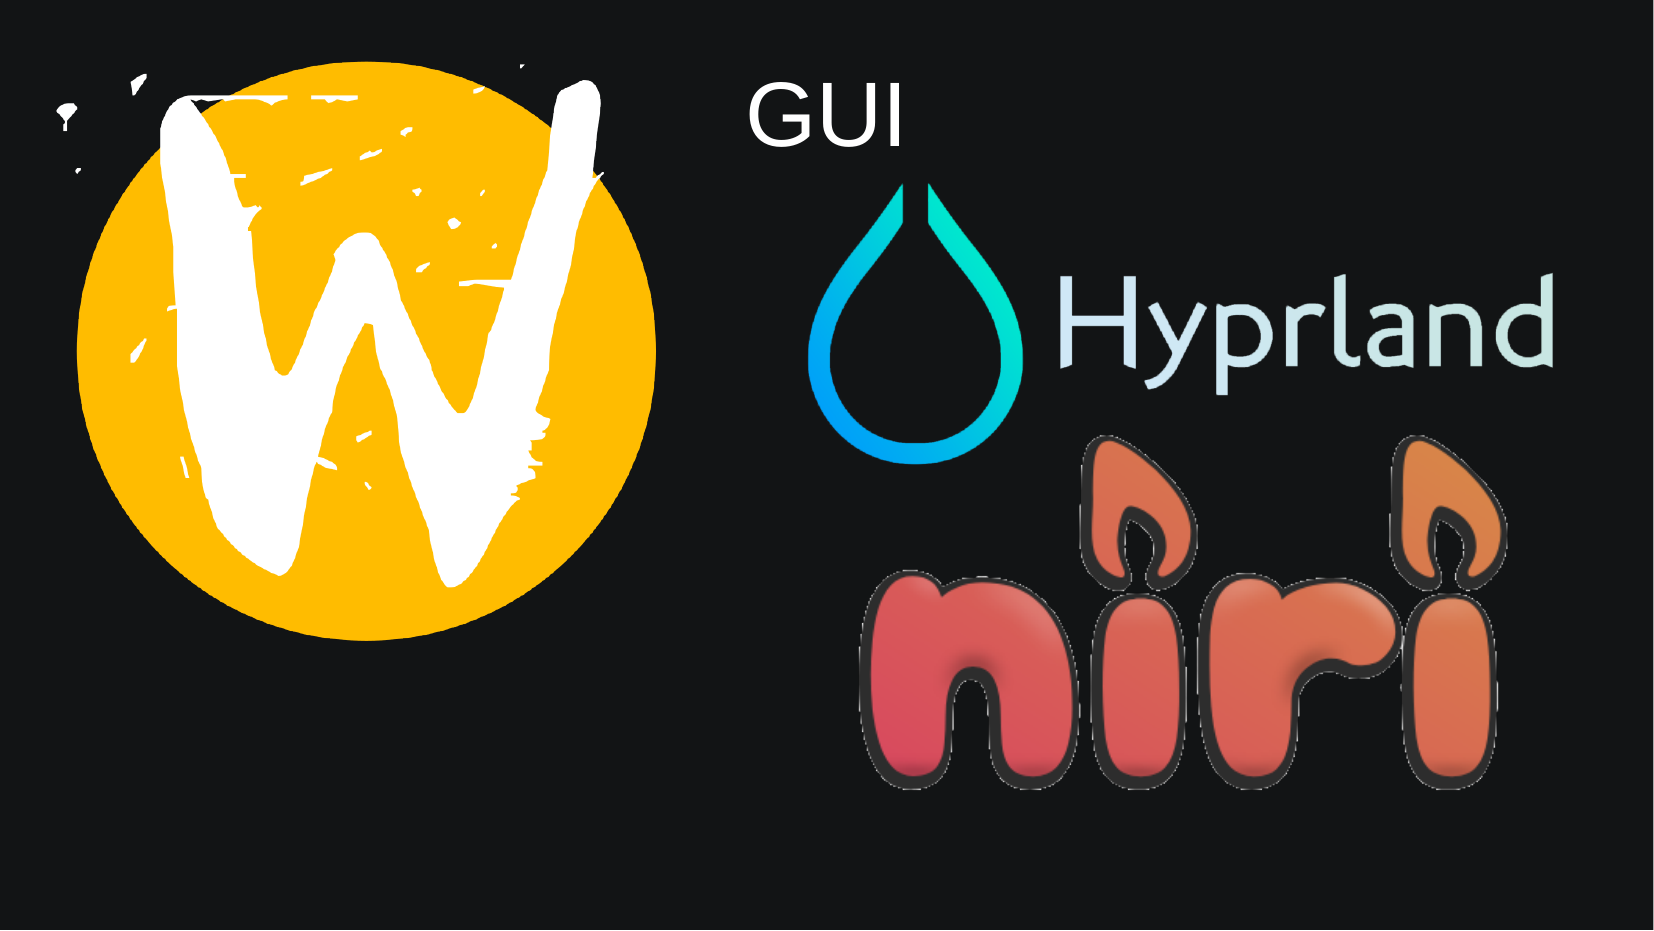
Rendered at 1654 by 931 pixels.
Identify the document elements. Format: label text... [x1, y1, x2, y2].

picture [53, 37, 680, 664]
picture [797, 174, 1565, 886]
title GUI [680, 37, 1571, 193]
